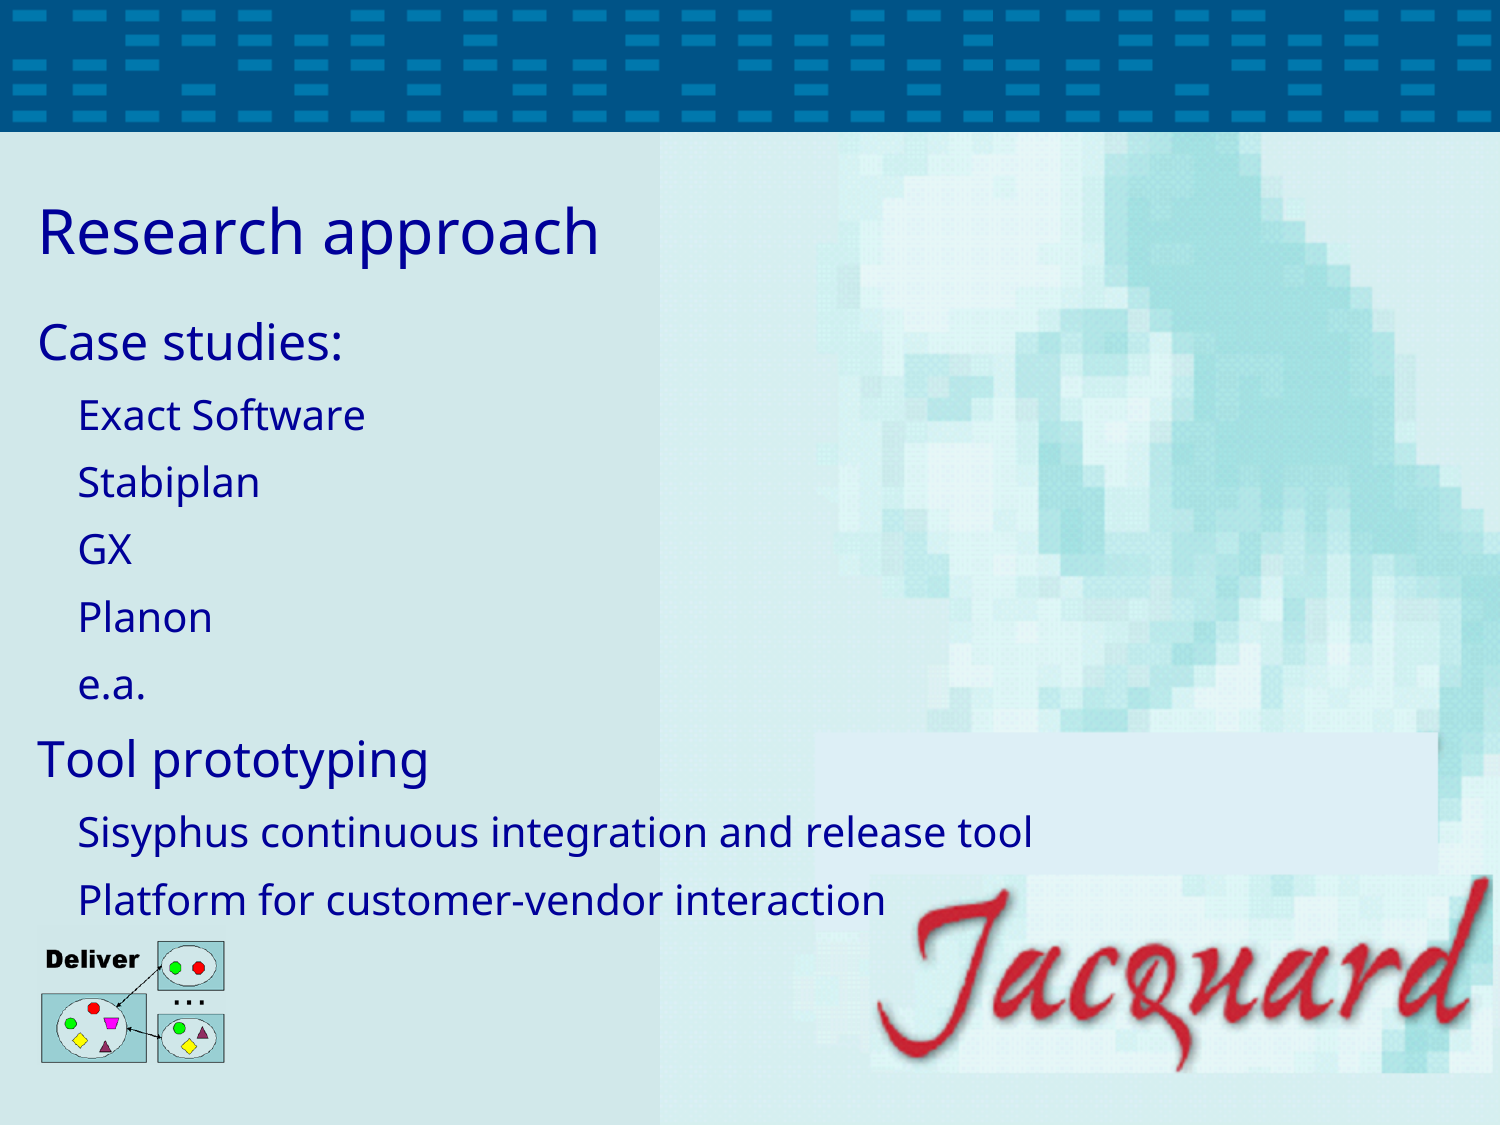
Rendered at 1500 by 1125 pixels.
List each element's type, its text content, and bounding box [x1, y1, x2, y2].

list Case studies: Exact Software Stabiplan GX Planon e.a. Tool prototyping Sisyphus continuous integration and release tool Platform for customer-vendor interaction [37, 306, 1463, 901]
picture [841, 901, 854, 912]
picture [772, 904, 782, 912]
picture [37, 925, 226, 1065]
picture [0, 0, 1500, 1125]
title Research approach [37, 160, 1463, 301]
